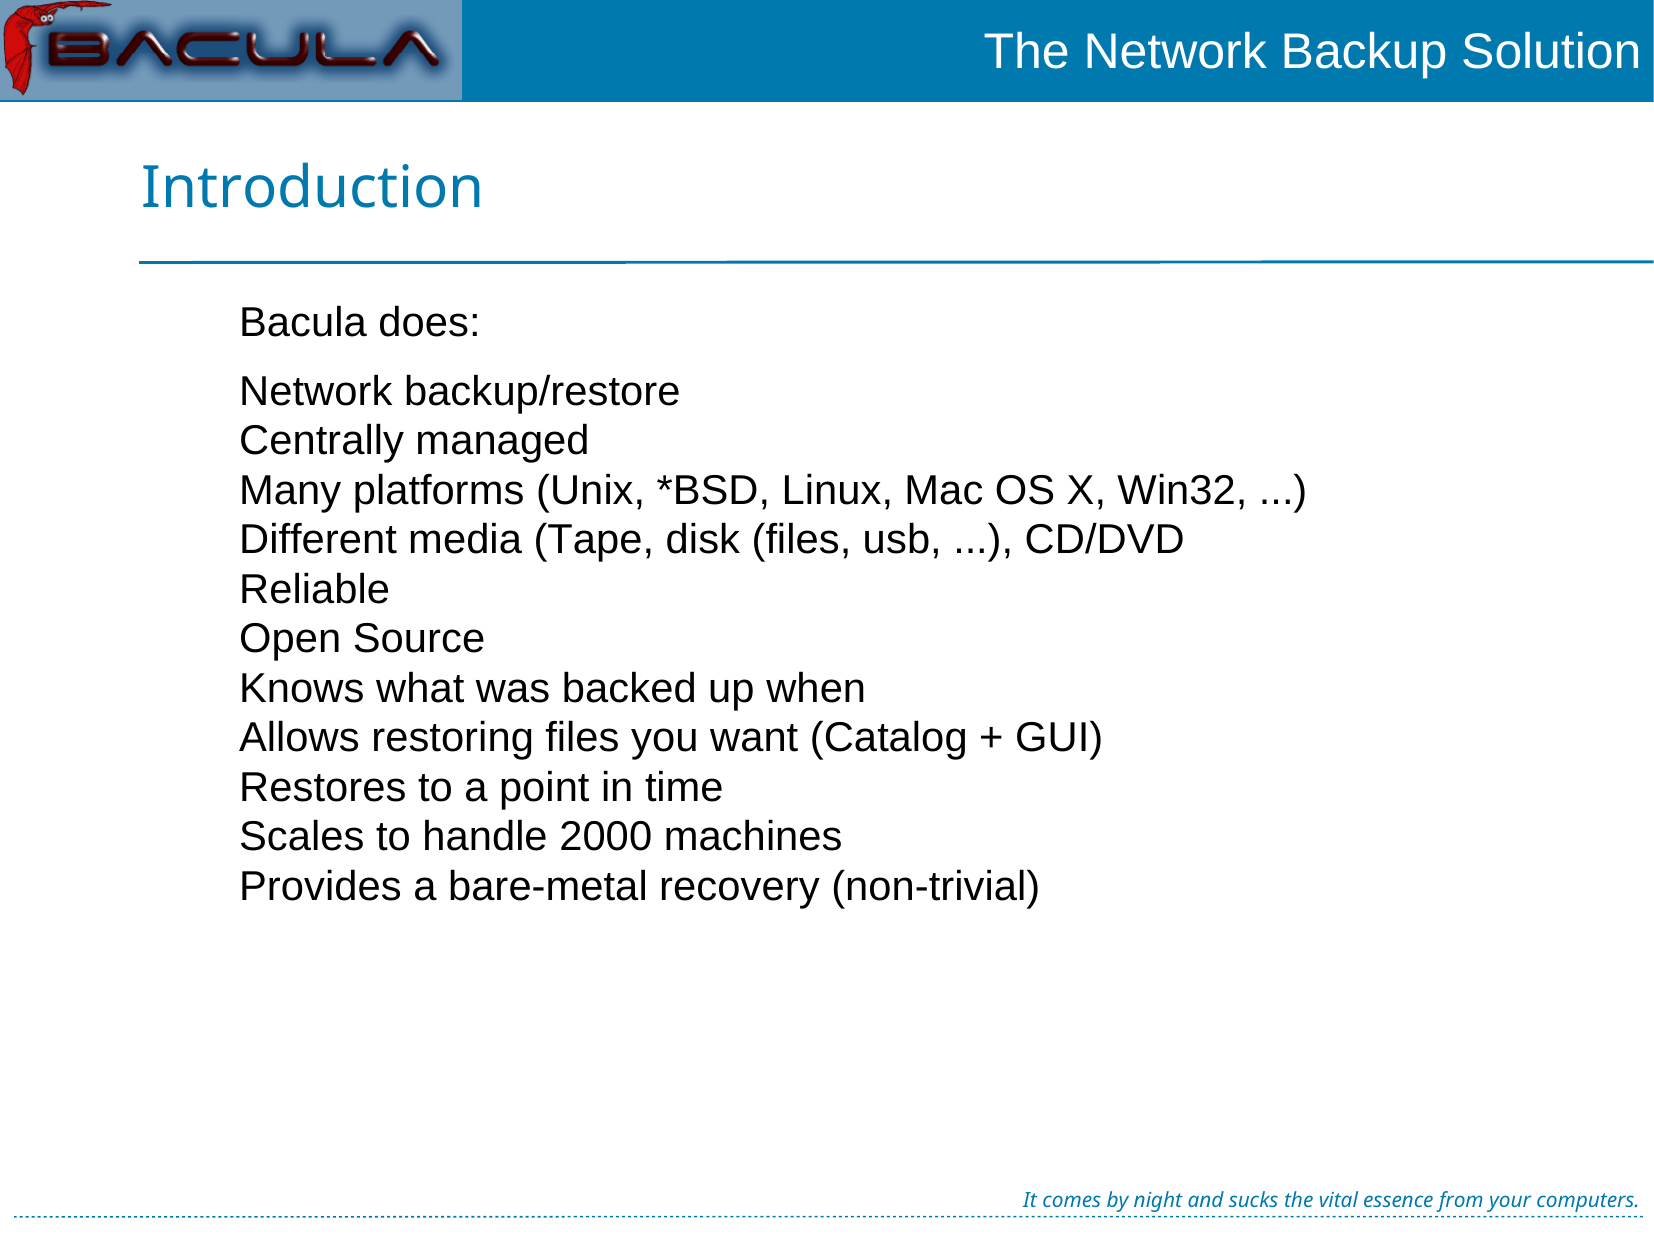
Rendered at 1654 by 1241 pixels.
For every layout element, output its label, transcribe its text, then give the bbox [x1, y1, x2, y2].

picture [0, 0, 461, 99]
title Introduction [141, 112, 1501, 226]
list Bacula does: Network backup/restore Centrally managed Many platforms (Unix, *BSD, Linux, Mac OS X, Win32, ...) Different media (Tape, disk (files, usb, ...), CD/DVD Reliable Open Source Knows what was backed up when Allows restoring files you want (Catalog + GUI) Restores to a point in time Scales to handle 2000 machines Provides a bare-metal recovery (non-trivial) [144, 298, 1538, 1163]
